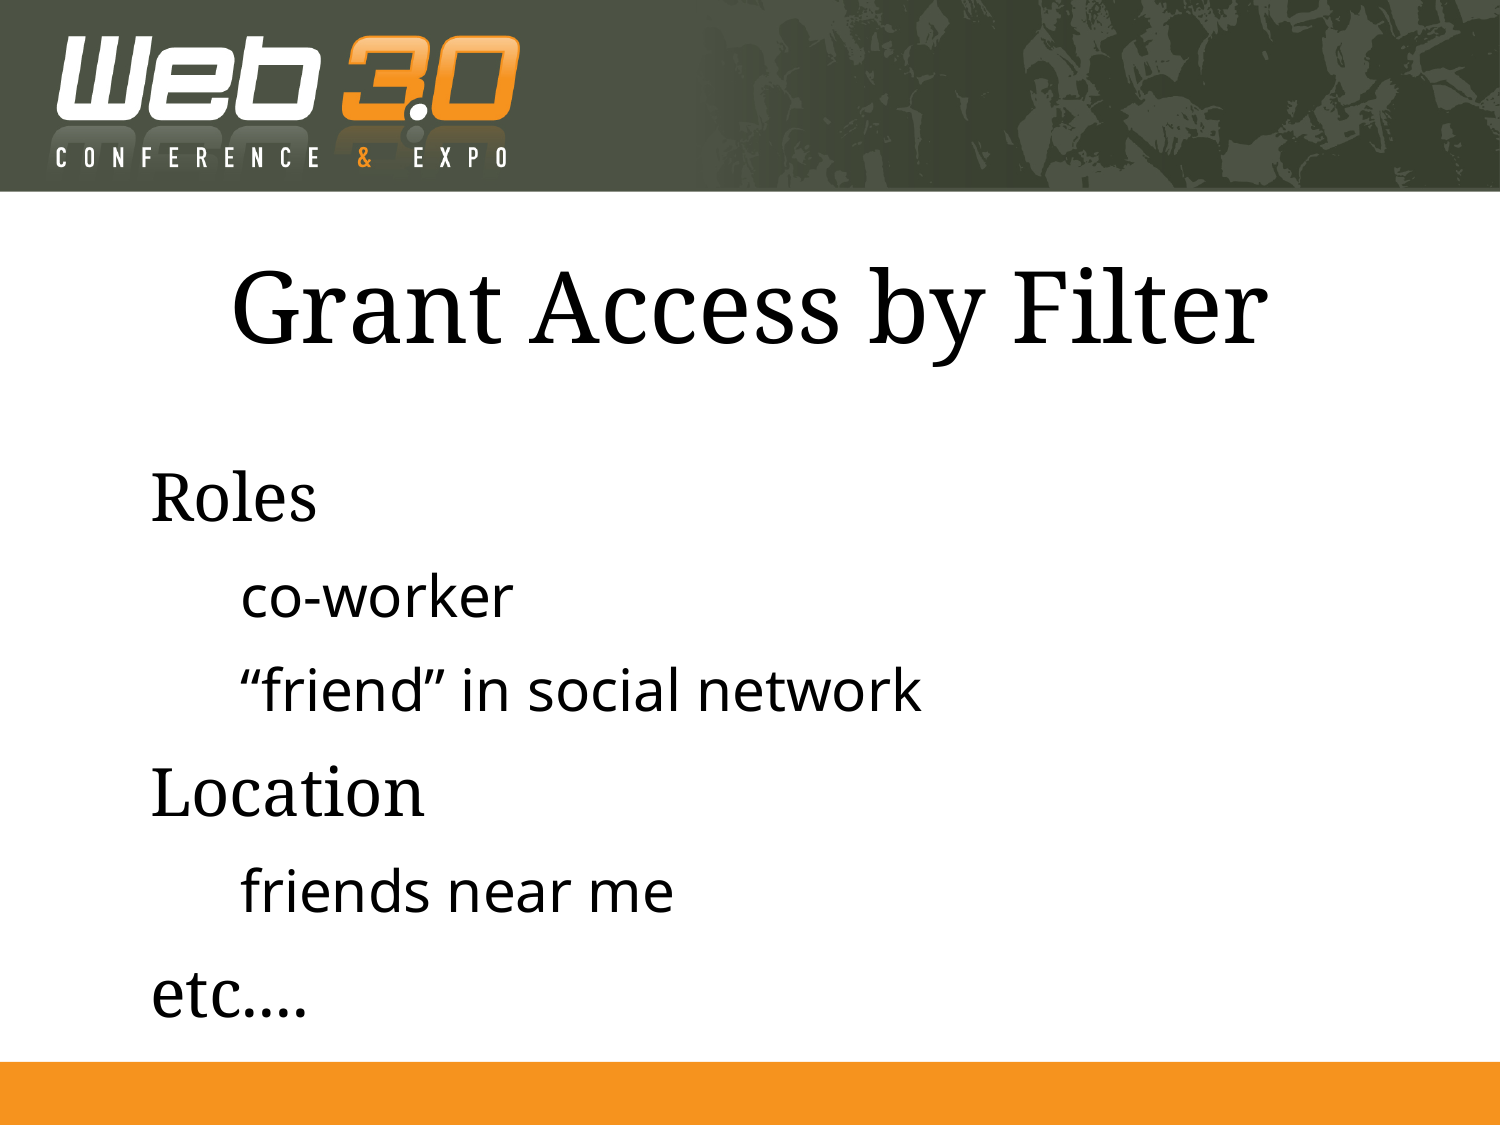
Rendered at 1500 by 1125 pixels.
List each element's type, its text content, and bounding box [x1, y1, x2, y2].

list Roles co-worker “friend” in social network Location friends near me etc.... [150, 449, 1426, 1125]
picture [0, 0, 1500, 1125]
title Grant Access by Filter [112, 211, 1388, 400]
